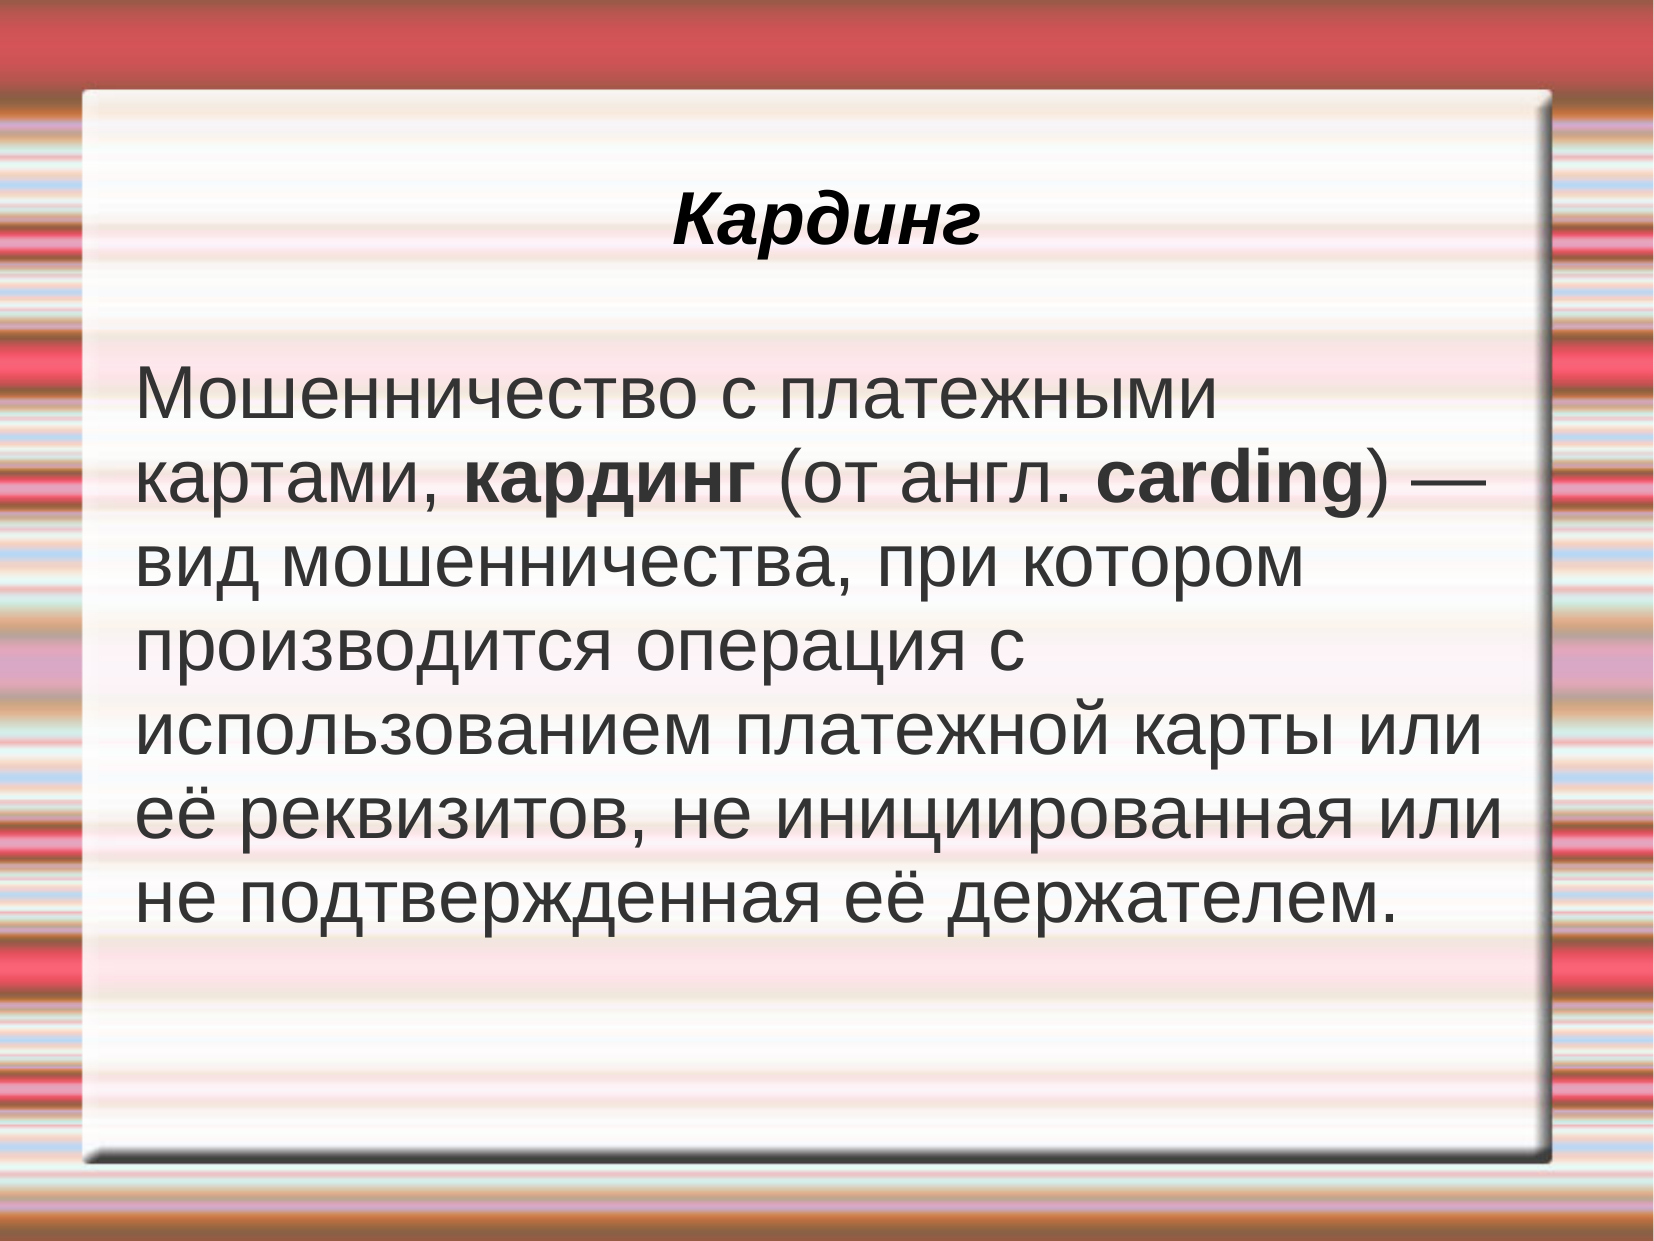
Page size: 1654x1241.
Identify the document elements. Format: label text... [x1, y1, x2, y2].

list Мошенничество с платежными картами, кардинг (от англ. carding) — вид мошенничества, при котором производится операция с использованием платежной карты или её реквизитов, не инициированная или не подтвержденная её держателем. [134, 350, 1516, 1132]
picture [0, 0, 1654, 1241]
title Кардинг [121, 114, 1534, 322]
